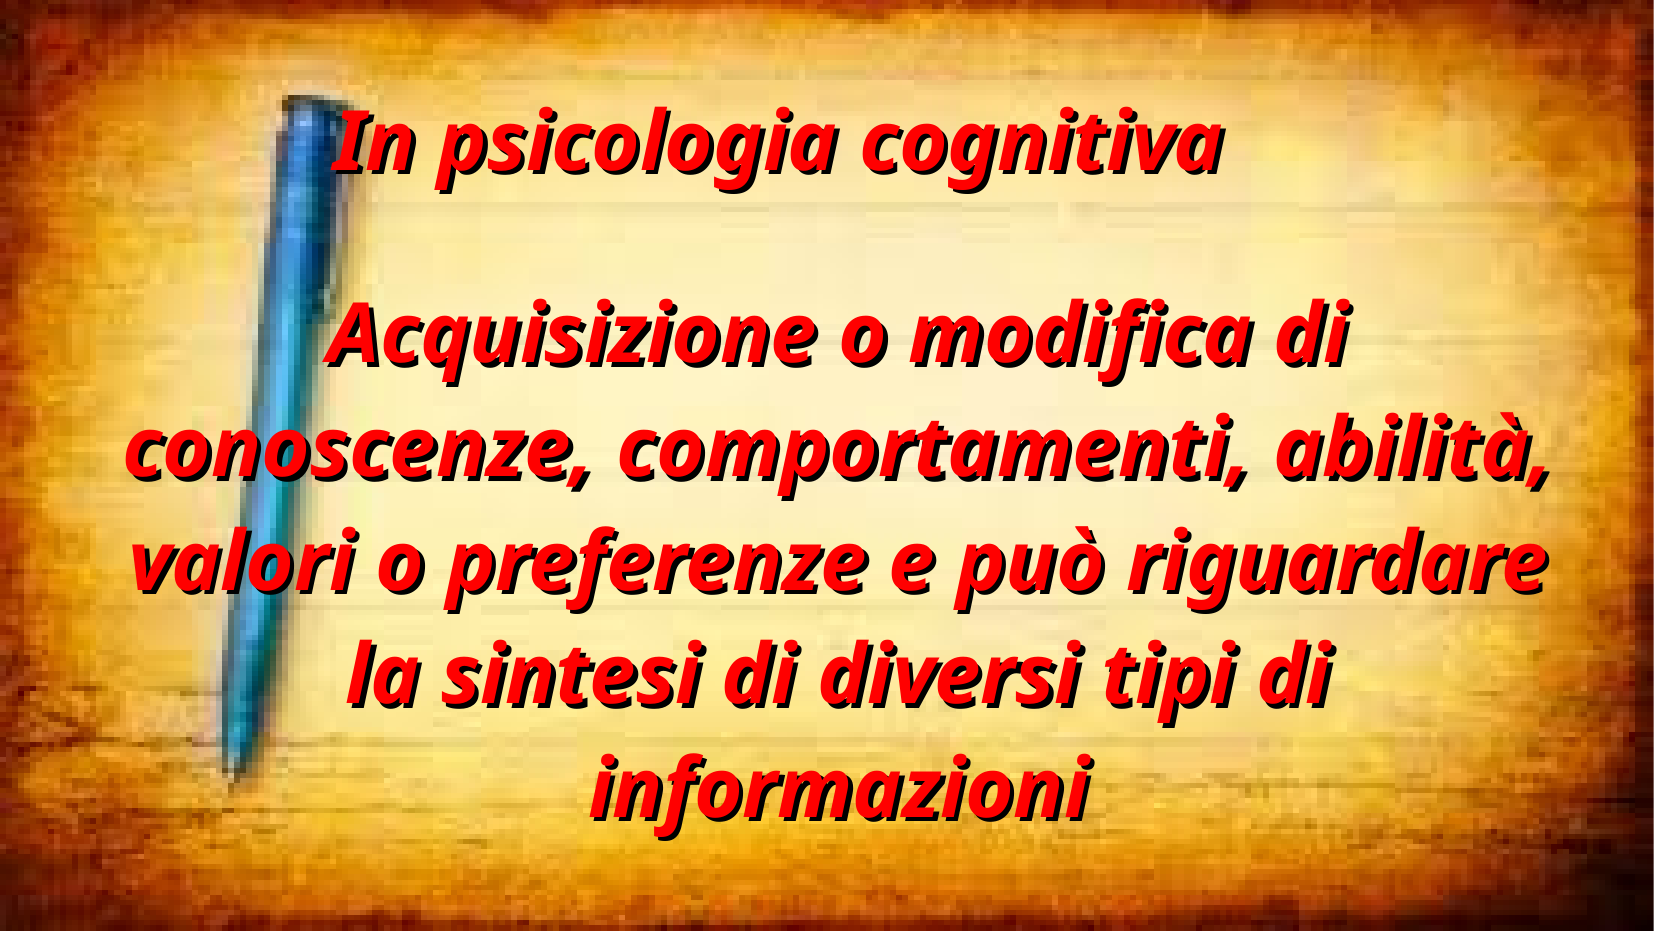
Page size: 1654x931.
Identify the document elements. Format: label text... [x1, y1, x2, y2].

subtitle Acquisizione o modifica di conoscenze, comportamenti, abilità, valori o preferenze e può riguardare la sintesi di diversi tipi di informazioni [94, 206, 1583, 910]
picture [0, 0, 1654, 931]
text_box In psicologia cognitiva [318, 73, 1380, 207]
